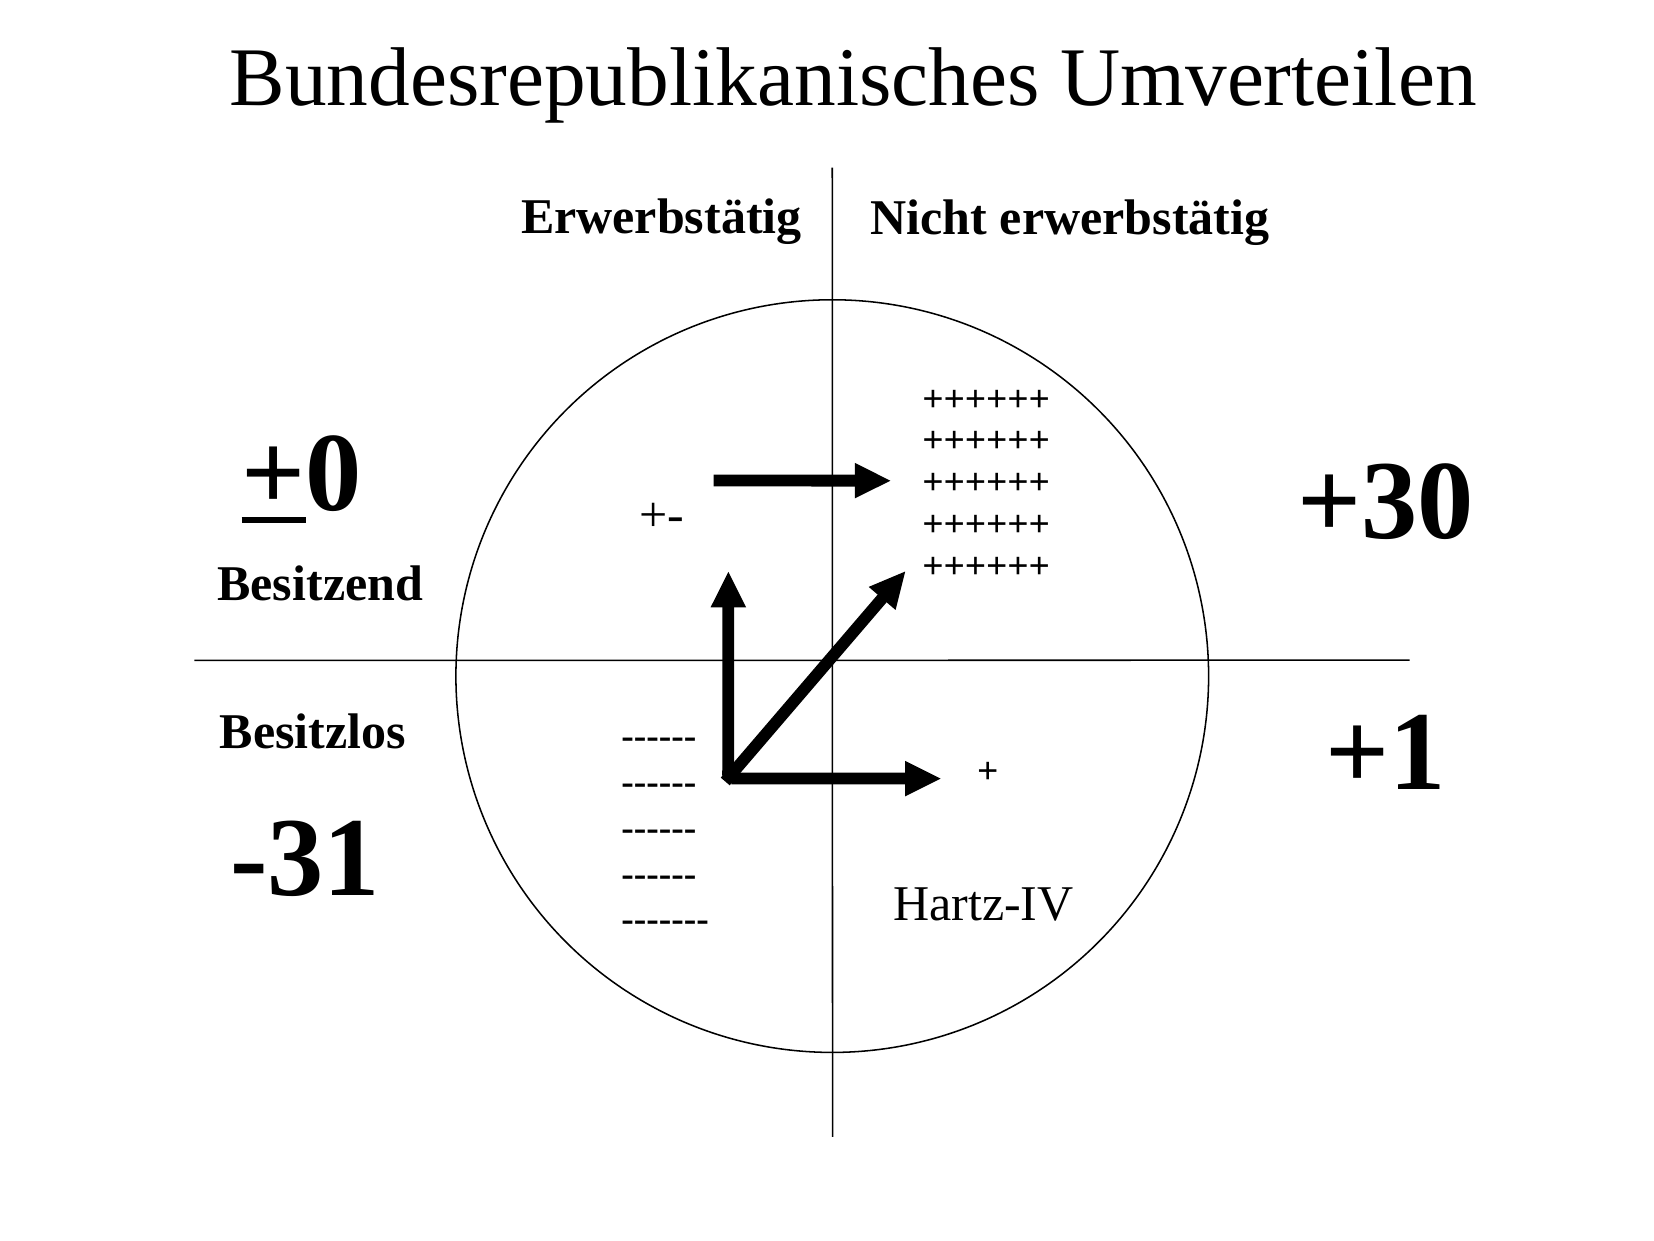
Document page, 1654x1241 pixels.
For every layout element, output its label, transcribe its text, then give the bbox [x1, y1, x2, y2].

text_box ++++++ ++++++ ++++++ ++++++ ++++++ [922, 375, 1054, 633]
text_box +- [639, 483, 686, 545]
text_box Erwerbstätig [521, 185, 803, 252]
text_box -31 [229, 787, 381, 936]
text_box Nicht erwerbstätig [870, 186, 1271, 252]
text_box Hartz-IV [893, 872, 1075, 934]
text_box +0 [241, 395, 363, 544]
text_box ------ ------ ------ ------ ------- [621, 709, 710, 968]
text_box + [977, 747, 1015, 820]
text_box Besitzlos [220, 700, 407, 767]
text_box Bundesrepublikanisches Umverteilen [229, 25, 1488, 127]
text_box Besitzend [217, 552, 424, 619]
text_box +30 +1 [1297, 430, 1474, 877]
